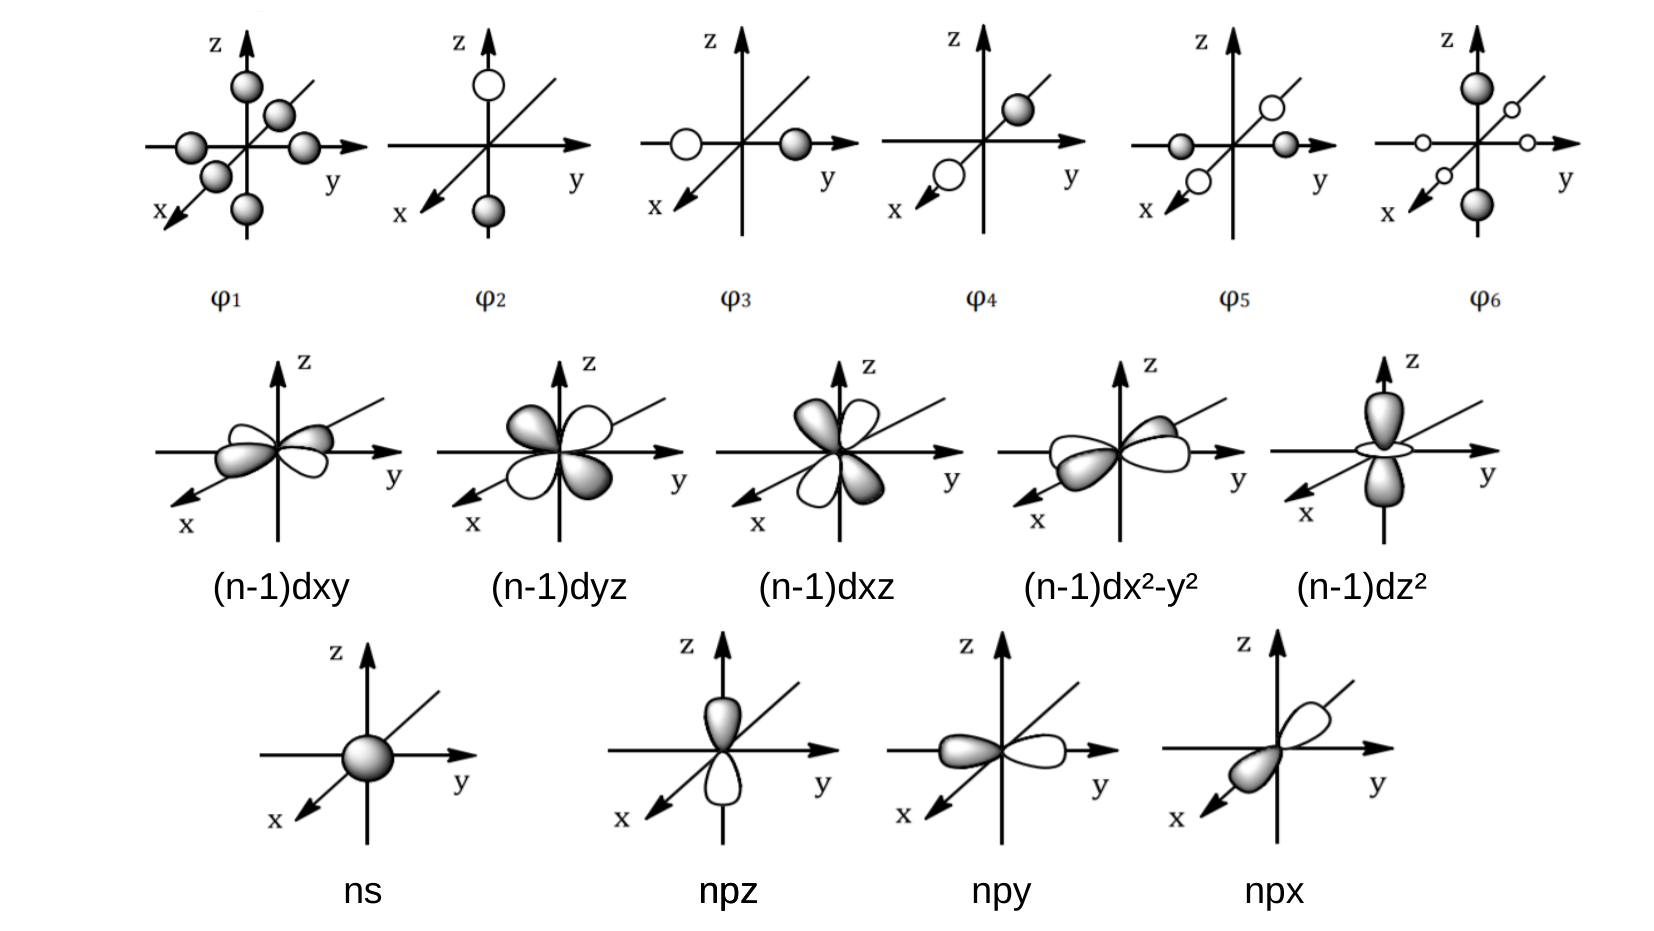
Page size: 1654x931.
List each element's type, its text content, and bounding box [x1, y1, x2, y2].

text_box ns [324, 862, 402, 920]
picture [35, 11, 1654, 883]
text_box npx [1219, 862, 1329, 922]
text_box (n-1)dxy [161, 558, 402, 637]
text_box (n-1)dz² [1241, 558, 1482, 637]
text_box npz [674, 862, 784, 922]
text_box (n-1)dxz [706, 558, 948, 637]
text_box (n-1)dyz [439, 558, 680, 637]
text_box (n-1)dx²-y² [990, 558, 1231, 637]
text_box npy [947, 862, 1057, 922]
